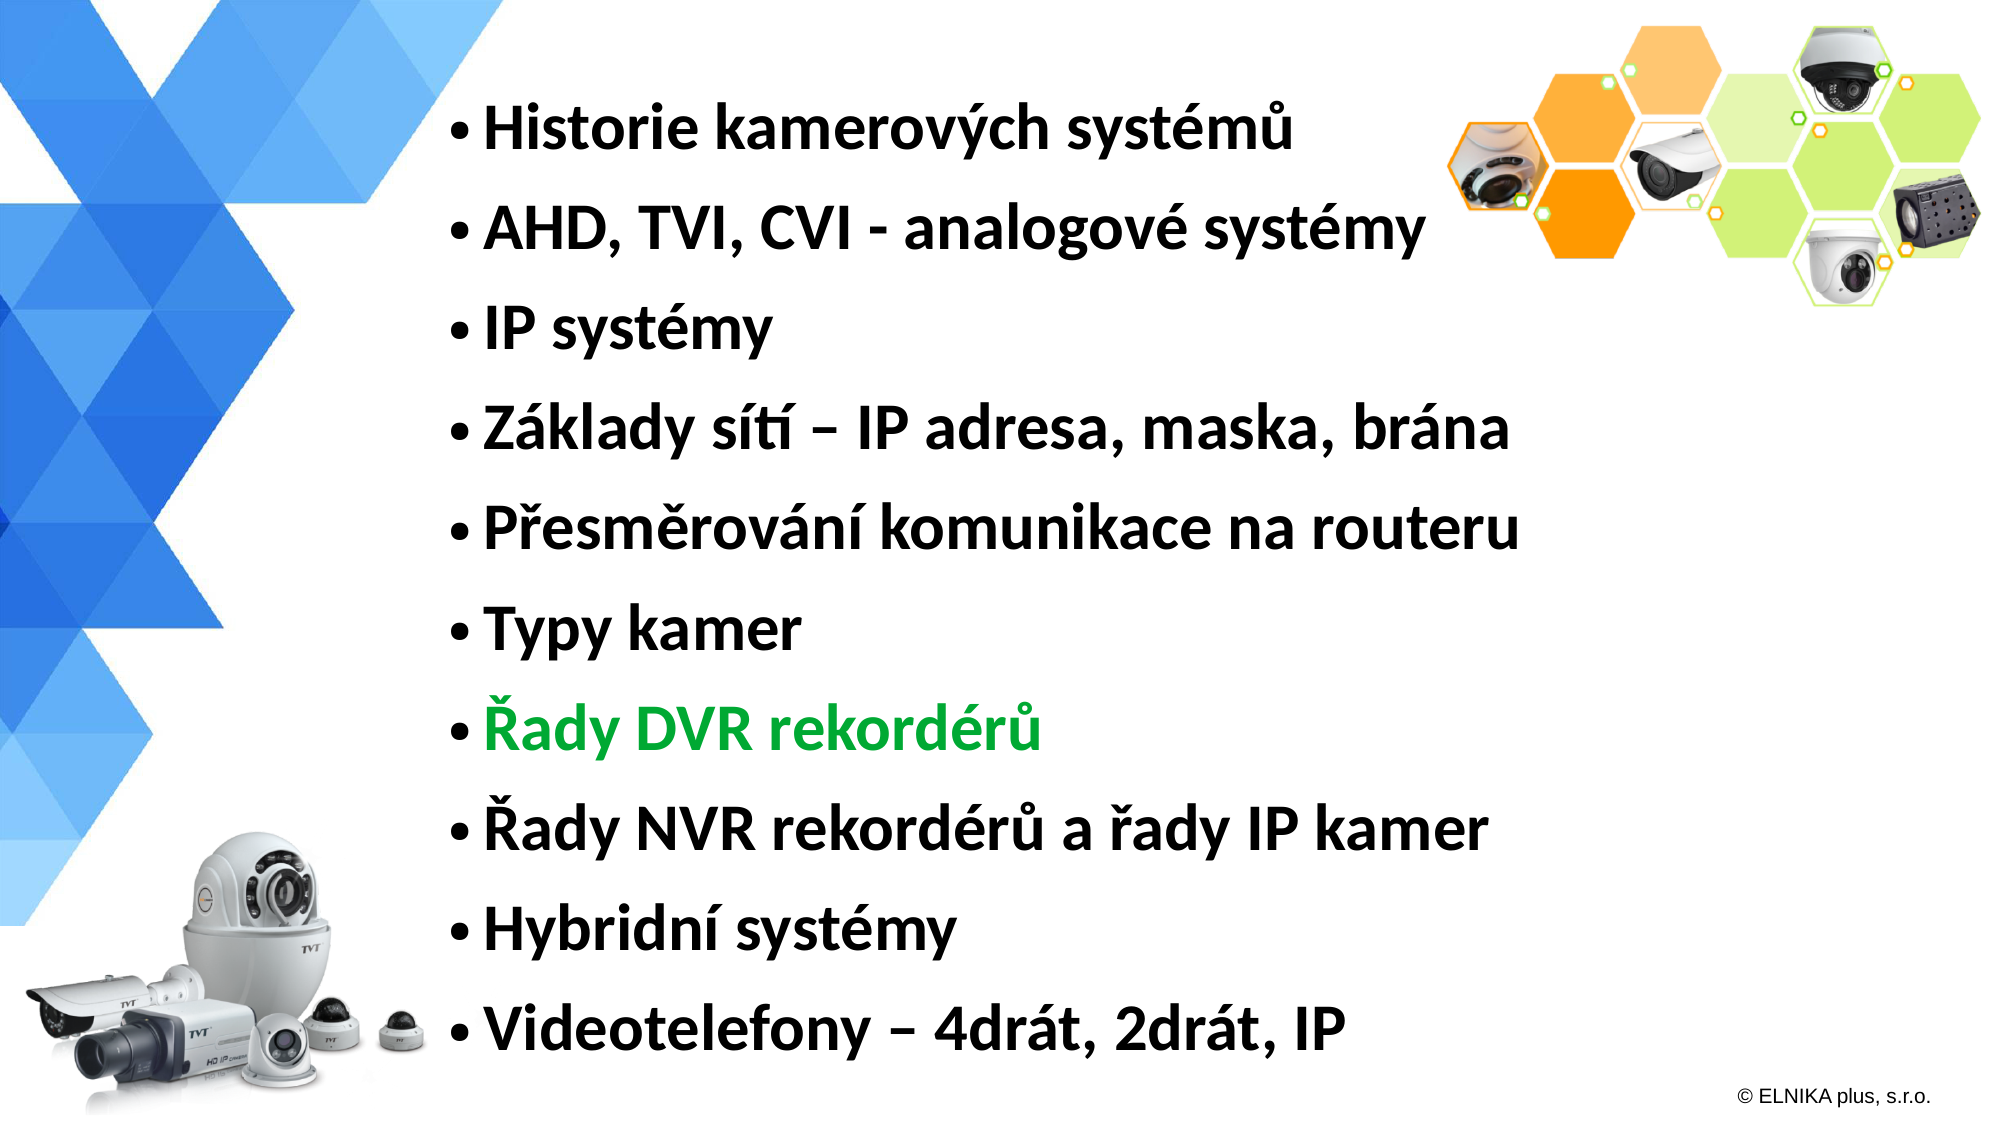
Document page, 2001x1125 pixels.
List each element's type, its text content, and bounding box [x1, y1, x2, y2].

text_box Historie kamerových systémů AHD, TVI, CVI - analogové systémy IP systémy Základy sítí – IP adresa, maska, brána Přesměrování komunikace na routeru Typy kamer Řady DVR rekordérů Řady NVR rekordérů a řady IP kamer Hybridní systémy Videotelefony – 4drát, 2drát, IP [433, 58, 1991, 1125]
picture [0, 0, 1985, 1125]
